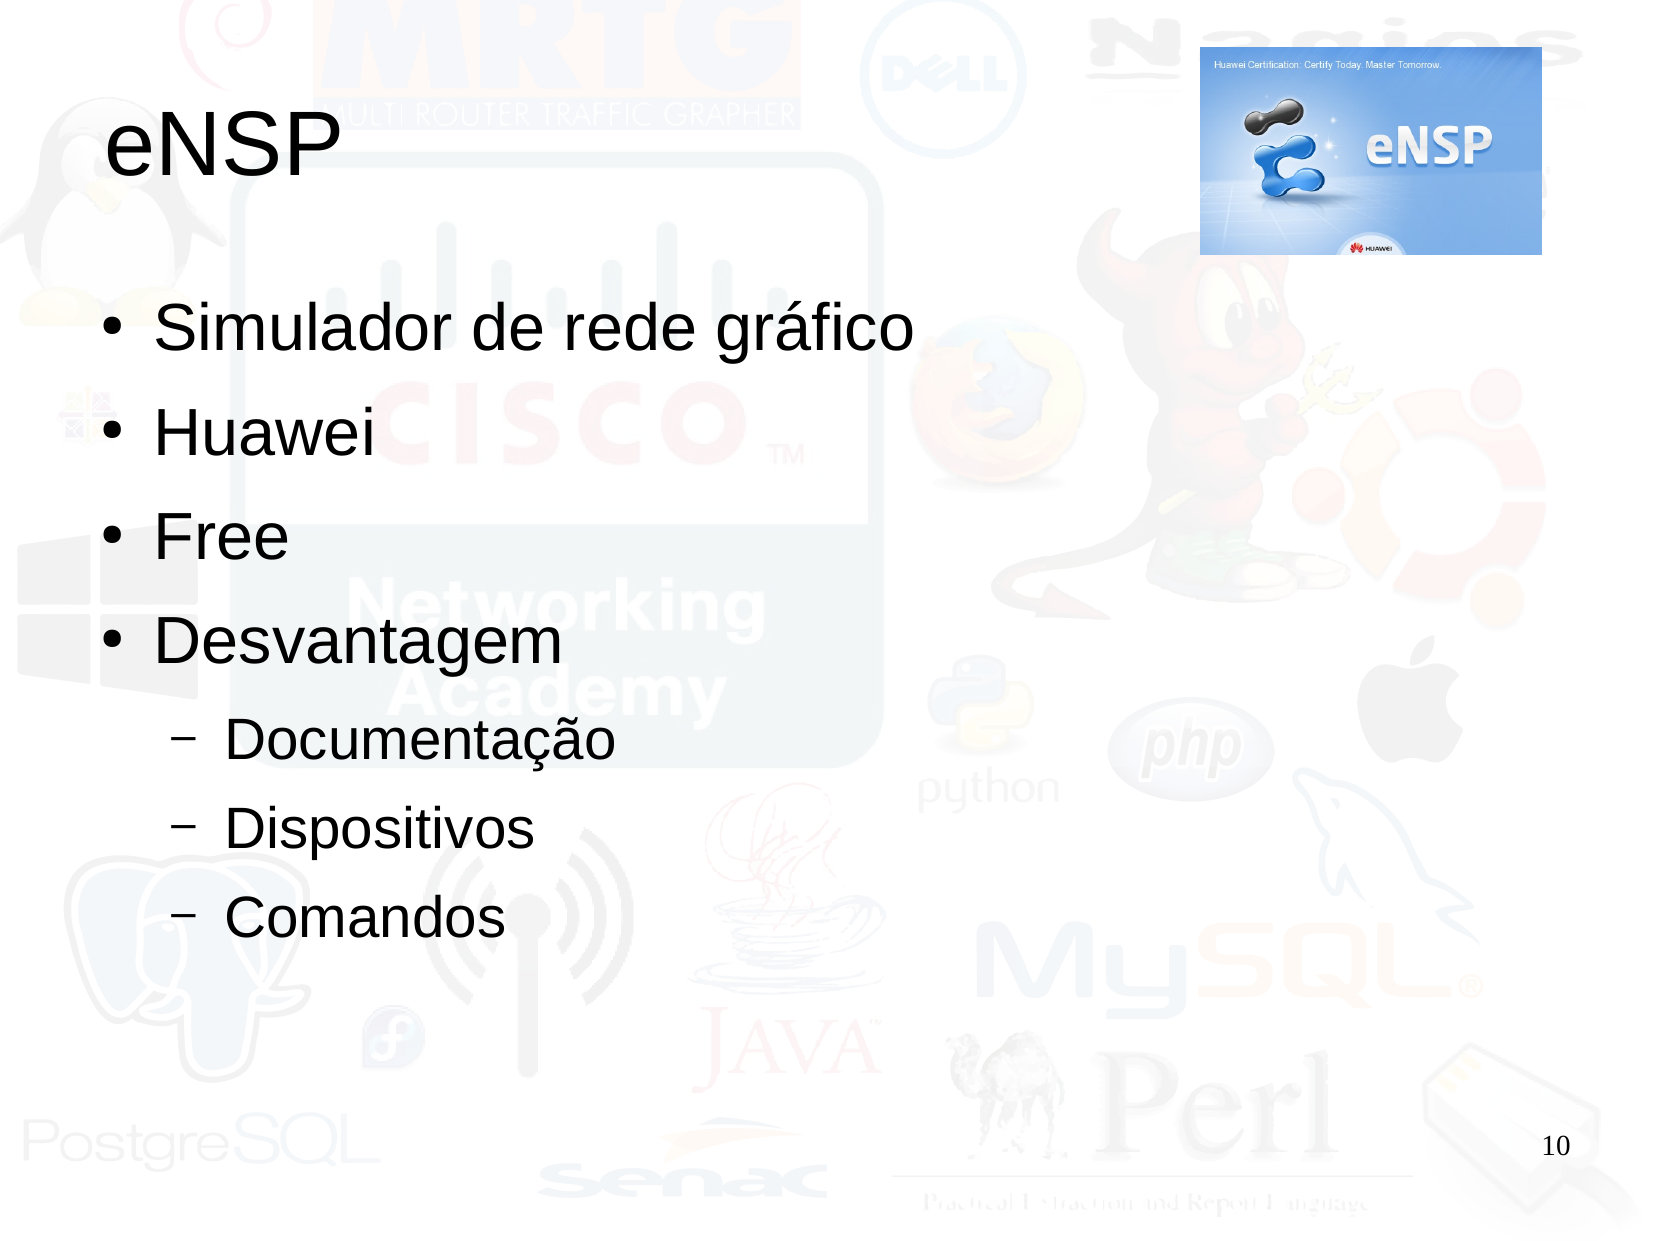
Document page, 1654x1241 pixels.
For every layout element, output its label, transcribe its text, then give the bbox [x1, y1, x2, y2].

list Simulador de rede gráfico Huawei Free Desvantagem Documentação Dispositivos Comandos [82, 290, 1571, 1010]
text_box eNSP [90, 92, 360, 196]
picture [0, 0, 1654, 1241]
